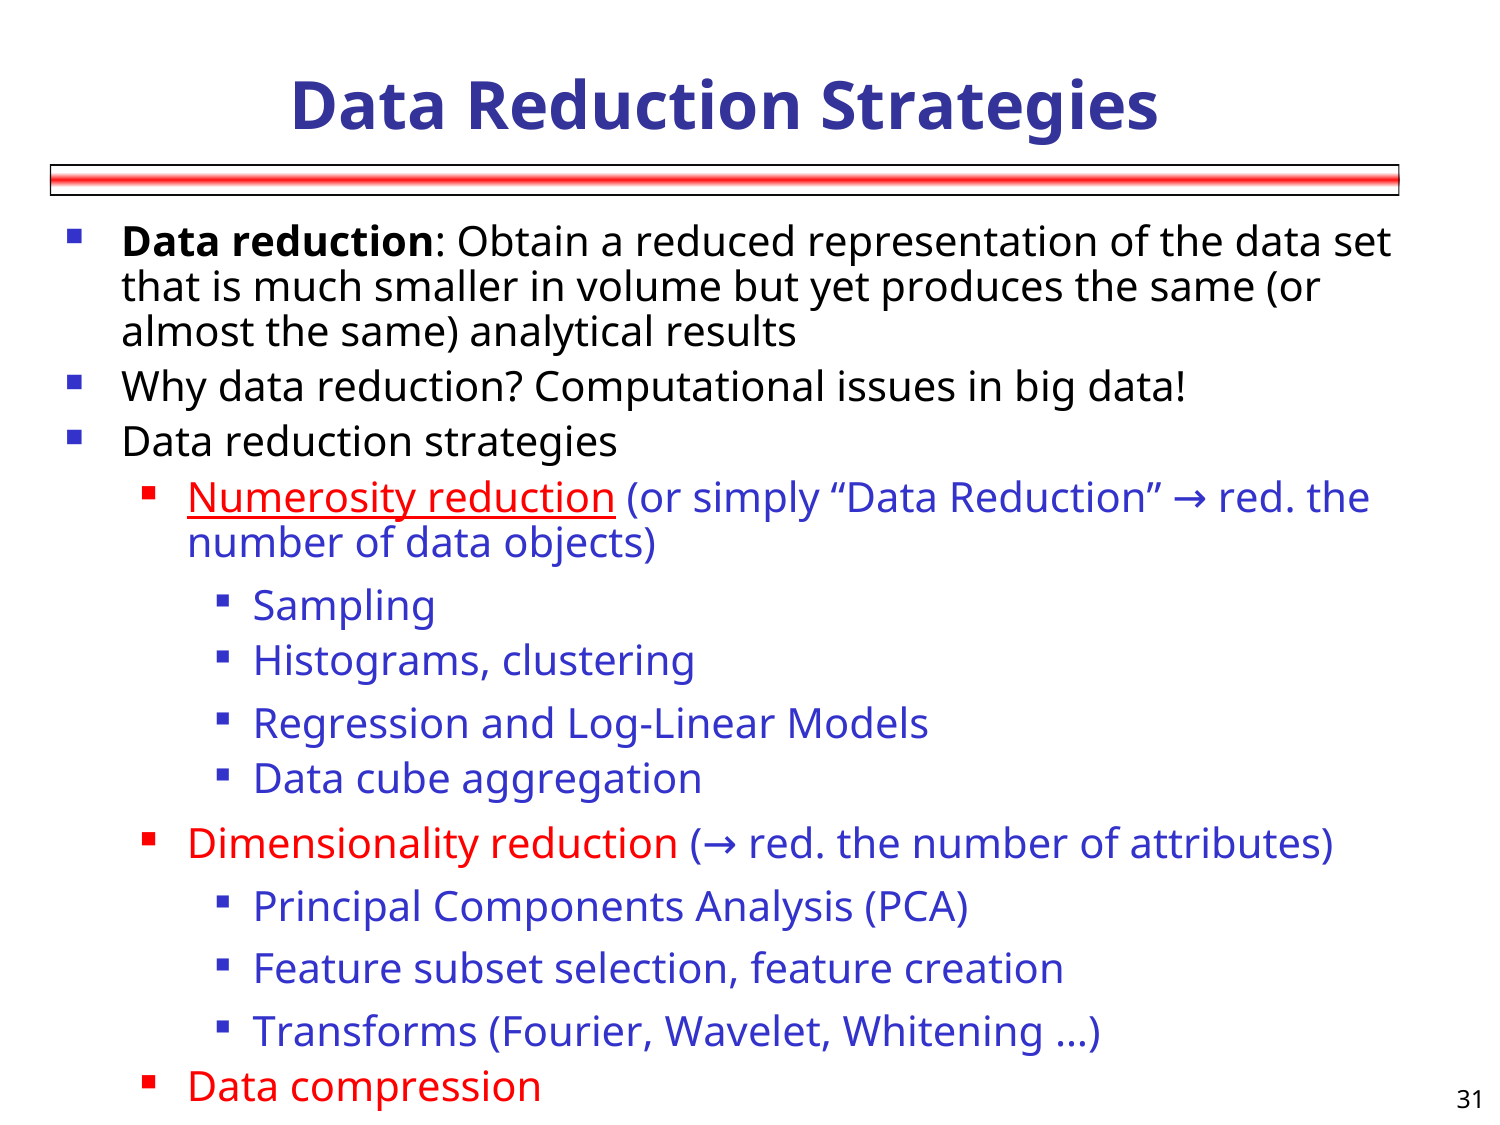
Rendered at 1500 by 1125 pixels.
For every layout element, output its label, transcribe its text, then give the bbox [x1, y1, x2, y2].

list Data reduction: Obtain a reduced representation of the data set that is much smaller in volume but yet produces the same (or almost the same) analytical results Why data reduction? Computational issues in big data! Data reduction strategies Numerosity reduction (or simply “Data Reduction” → red. the number of data objects) Sampling Histograms, clustering Regression and Log-Linear Models Data cube aggregation Dimensionality reduction (→ red. the number of attributes) Principal Components Analysis (PCA) Feature subset selection, feature creation Transforms (Fourier, Wavelet, Whitening …) Data compression [50, 212, 1463, 1122]
title Data Reduction Strategies [212, 37, 1238, 150]
text_box <number> [1187, 1062, 1500, 1125]
